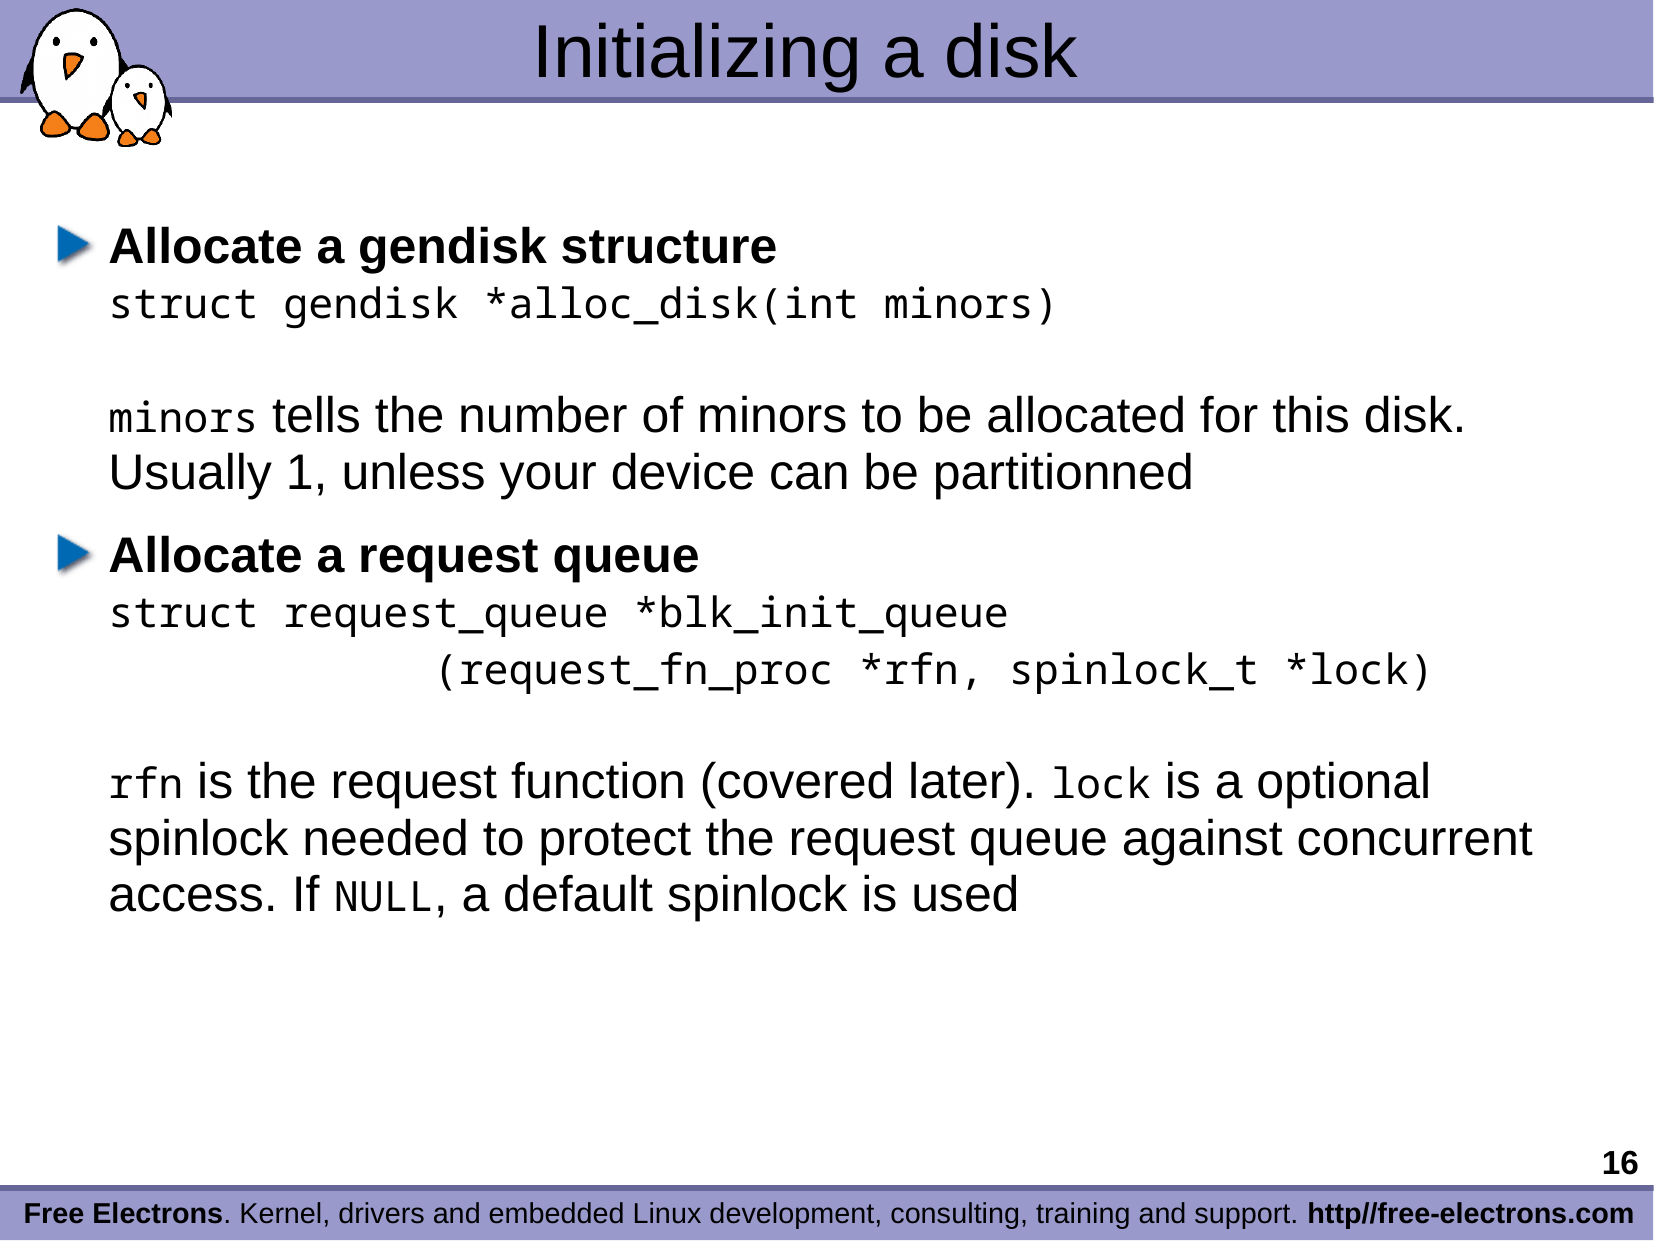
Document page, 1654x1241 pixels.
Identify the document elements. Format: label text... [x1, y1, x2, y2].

list Allocate a gendisk structure struct gendisk *alloc_disk(int minors) minors tells the number of minors to be allocated for this disk. Usually 1, unless your device can be partitionned Allocate a request queue struct request_queue *blk_init_queue (request_fn_proc *rfn, spinlock_t *lock) rfn is the request function (covered later). lock is a optional spinlock needed to protect the request queue against concurrent access. If NULL, a default spinlock is used [37, 218, 1613, 1069]
title Initializing a disk [60, 0, 1551, 103]
picture [20, 8, 172, 147]
